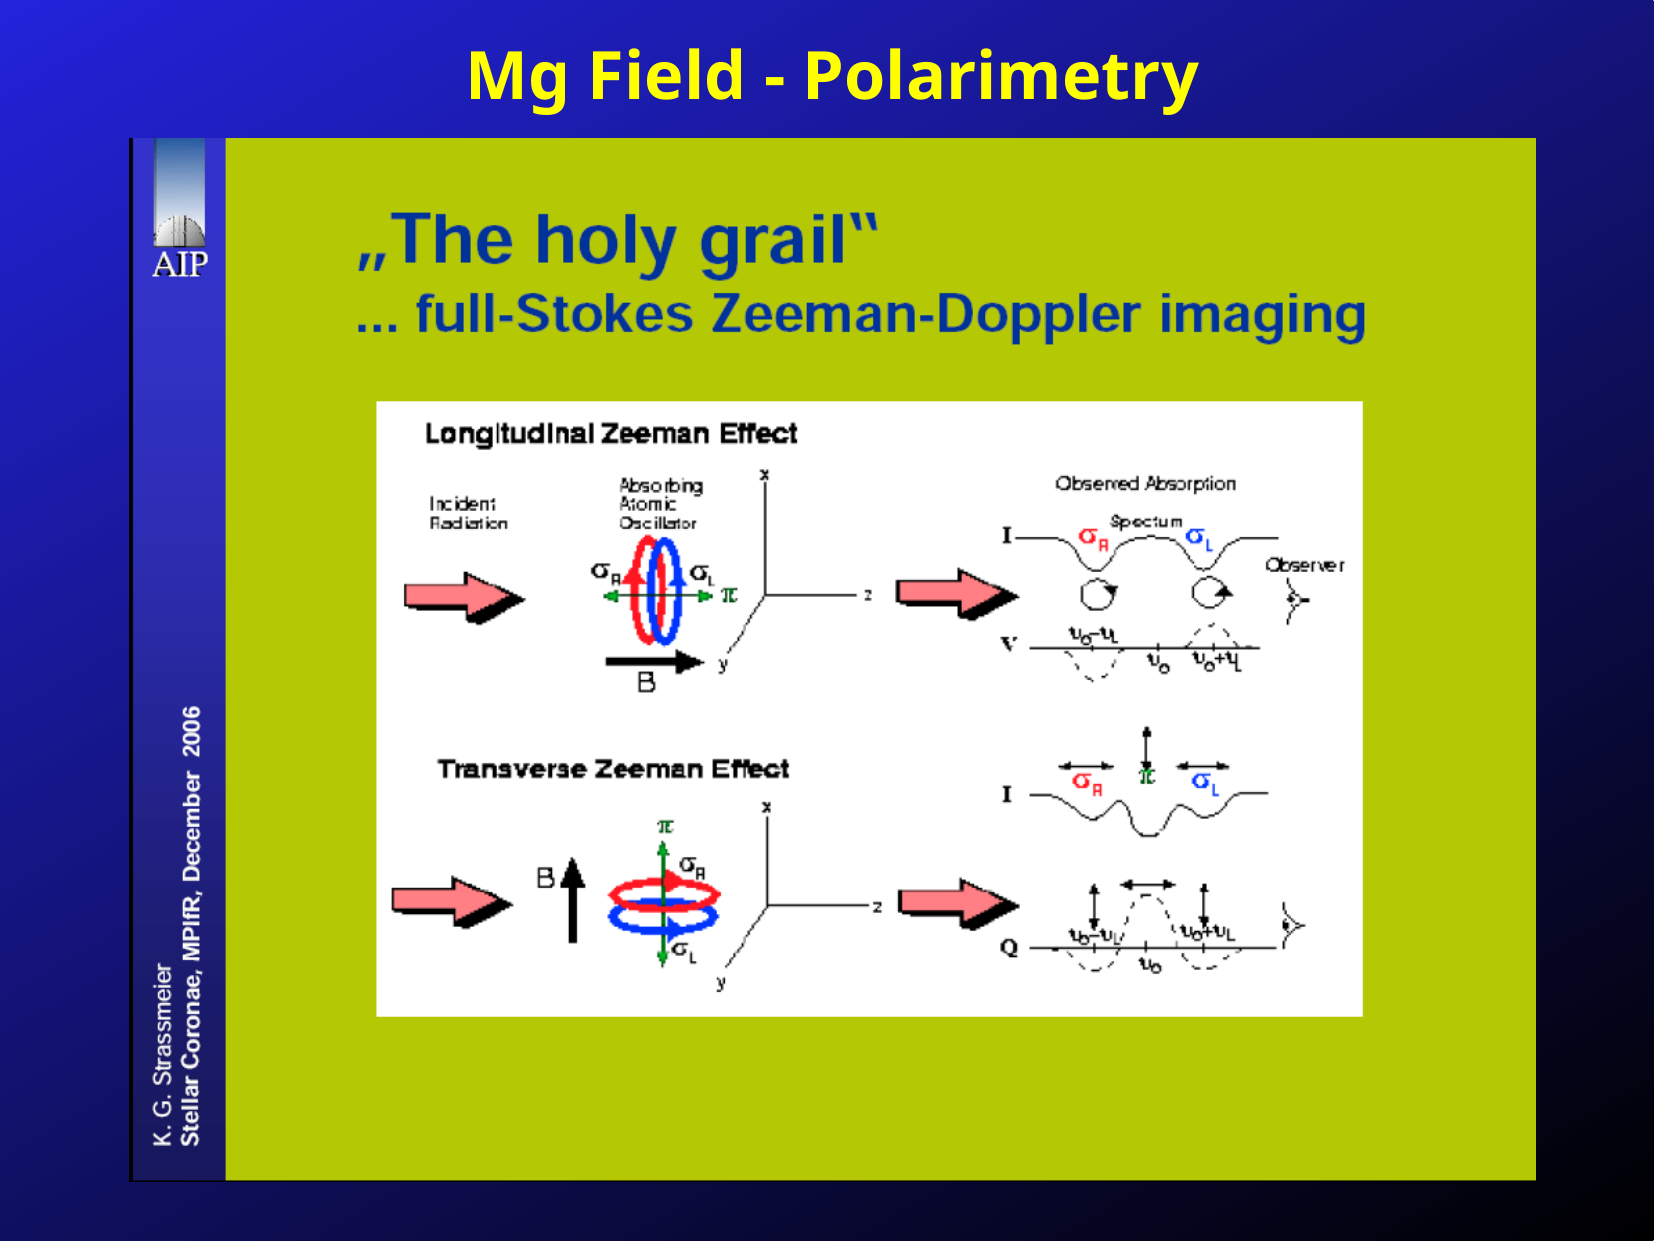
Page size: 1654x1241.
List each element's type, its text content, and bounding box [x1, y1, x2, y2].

title Mg Field - Polarimetry [88, 27, 1577, 119]
picture [129, 138, 1536, 1182]
